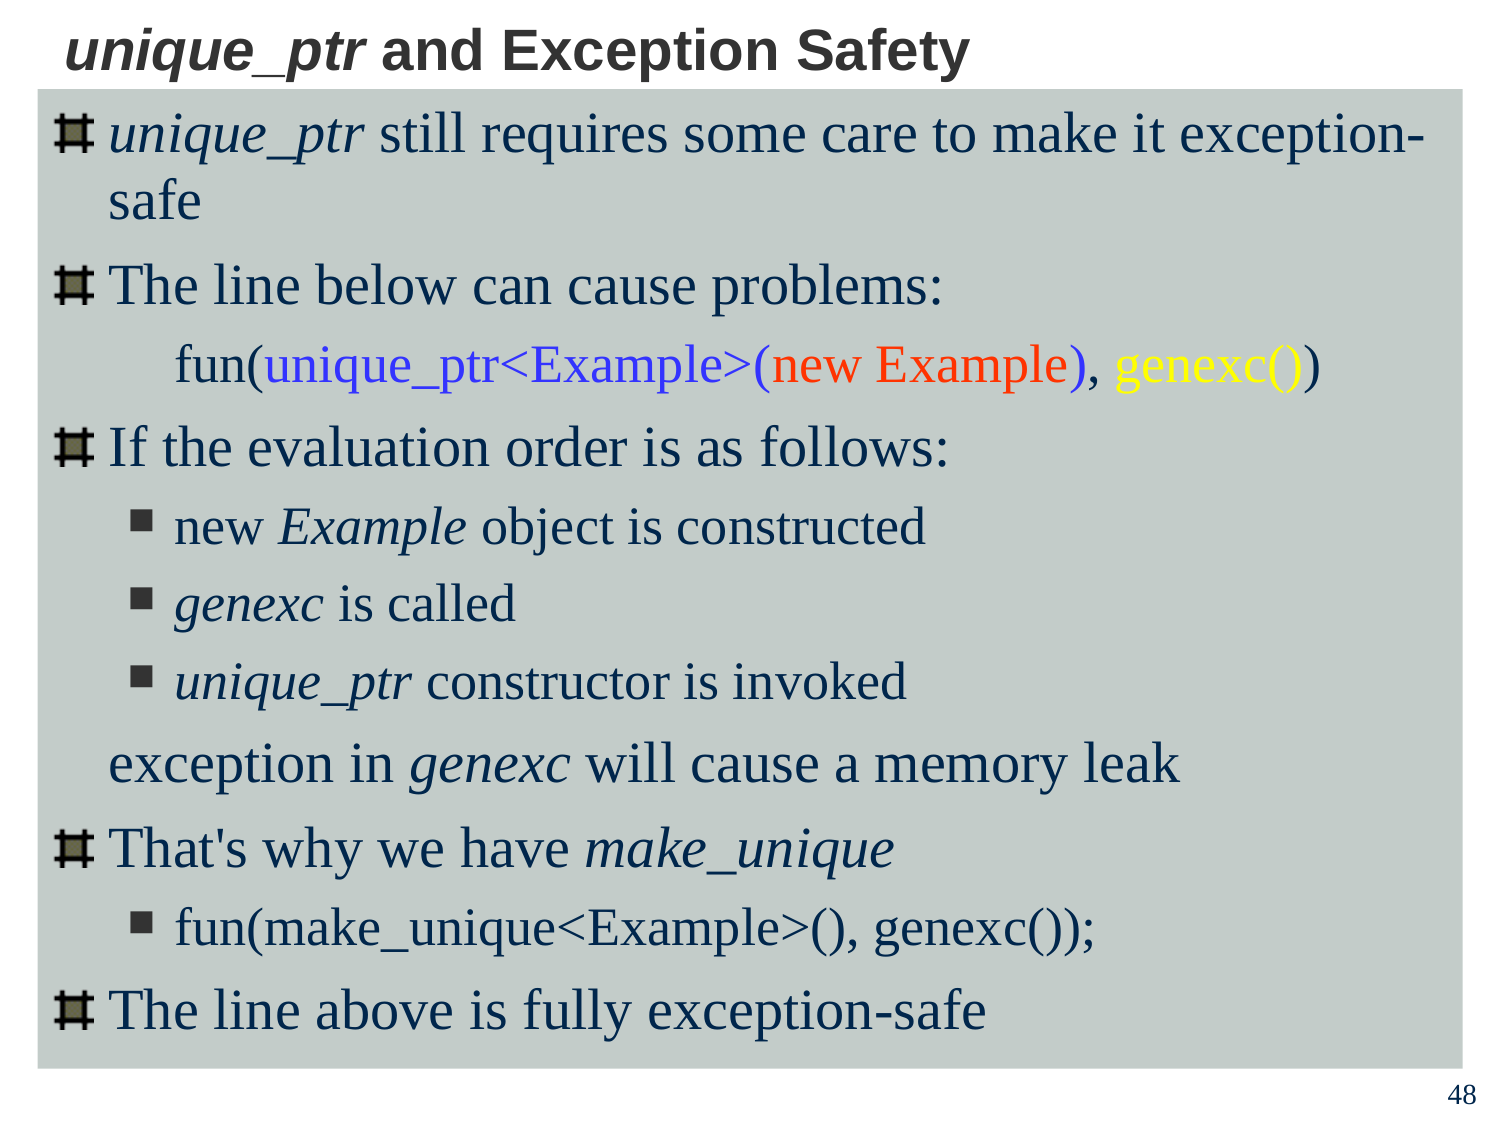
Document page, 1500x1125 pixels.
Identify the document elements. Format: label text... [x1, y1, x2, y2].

list unique_ptr still requires some care to make it exception-safe The line below can cause problems: fun(unique_ptr<Example>(new Example), genexc()) If the evaluation order is as follows: new Example object is constructed genexc is called unique_ptr constructor is invoked exception in genexc will cause a memory leak That's why we have make_unique fun(make_unique<Example>(), genexc()); The line above is fully exception-safe [37, 89, 1463, 1069]
title unique_ptr and Exception Safety [50, 0, 1450, 89]
